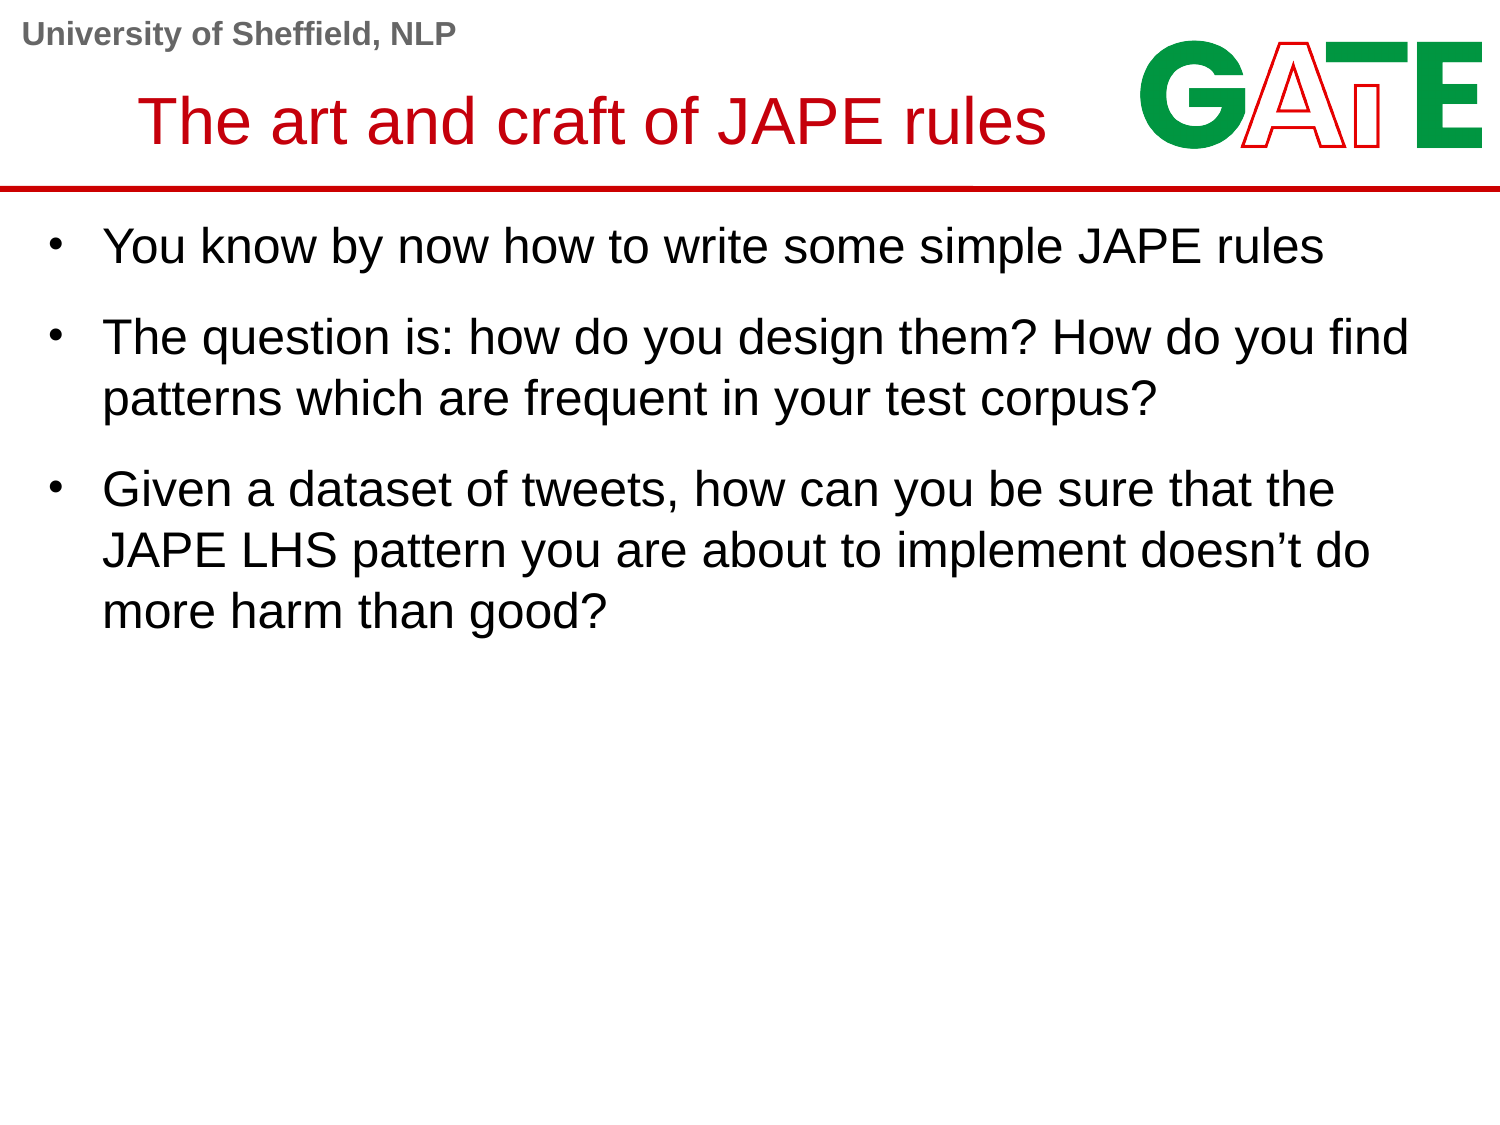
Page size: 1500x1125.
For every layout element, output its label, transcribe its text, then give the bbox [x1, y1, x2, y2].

text_box The art and craft of JAPE rules [137, 62, 1357, 183]
picture [1133, 23, 1489, 166]
text_box You know by now how to write some simple JAPE rules The question is: how do you design them? How do you find patterns which are frequent in your test corpus? Given a dataset of tweets, how can you be sure that the JAPE LHS pattern you are about to implement doesn’t do more harm than good? [47, 212, 1447, 1063]
